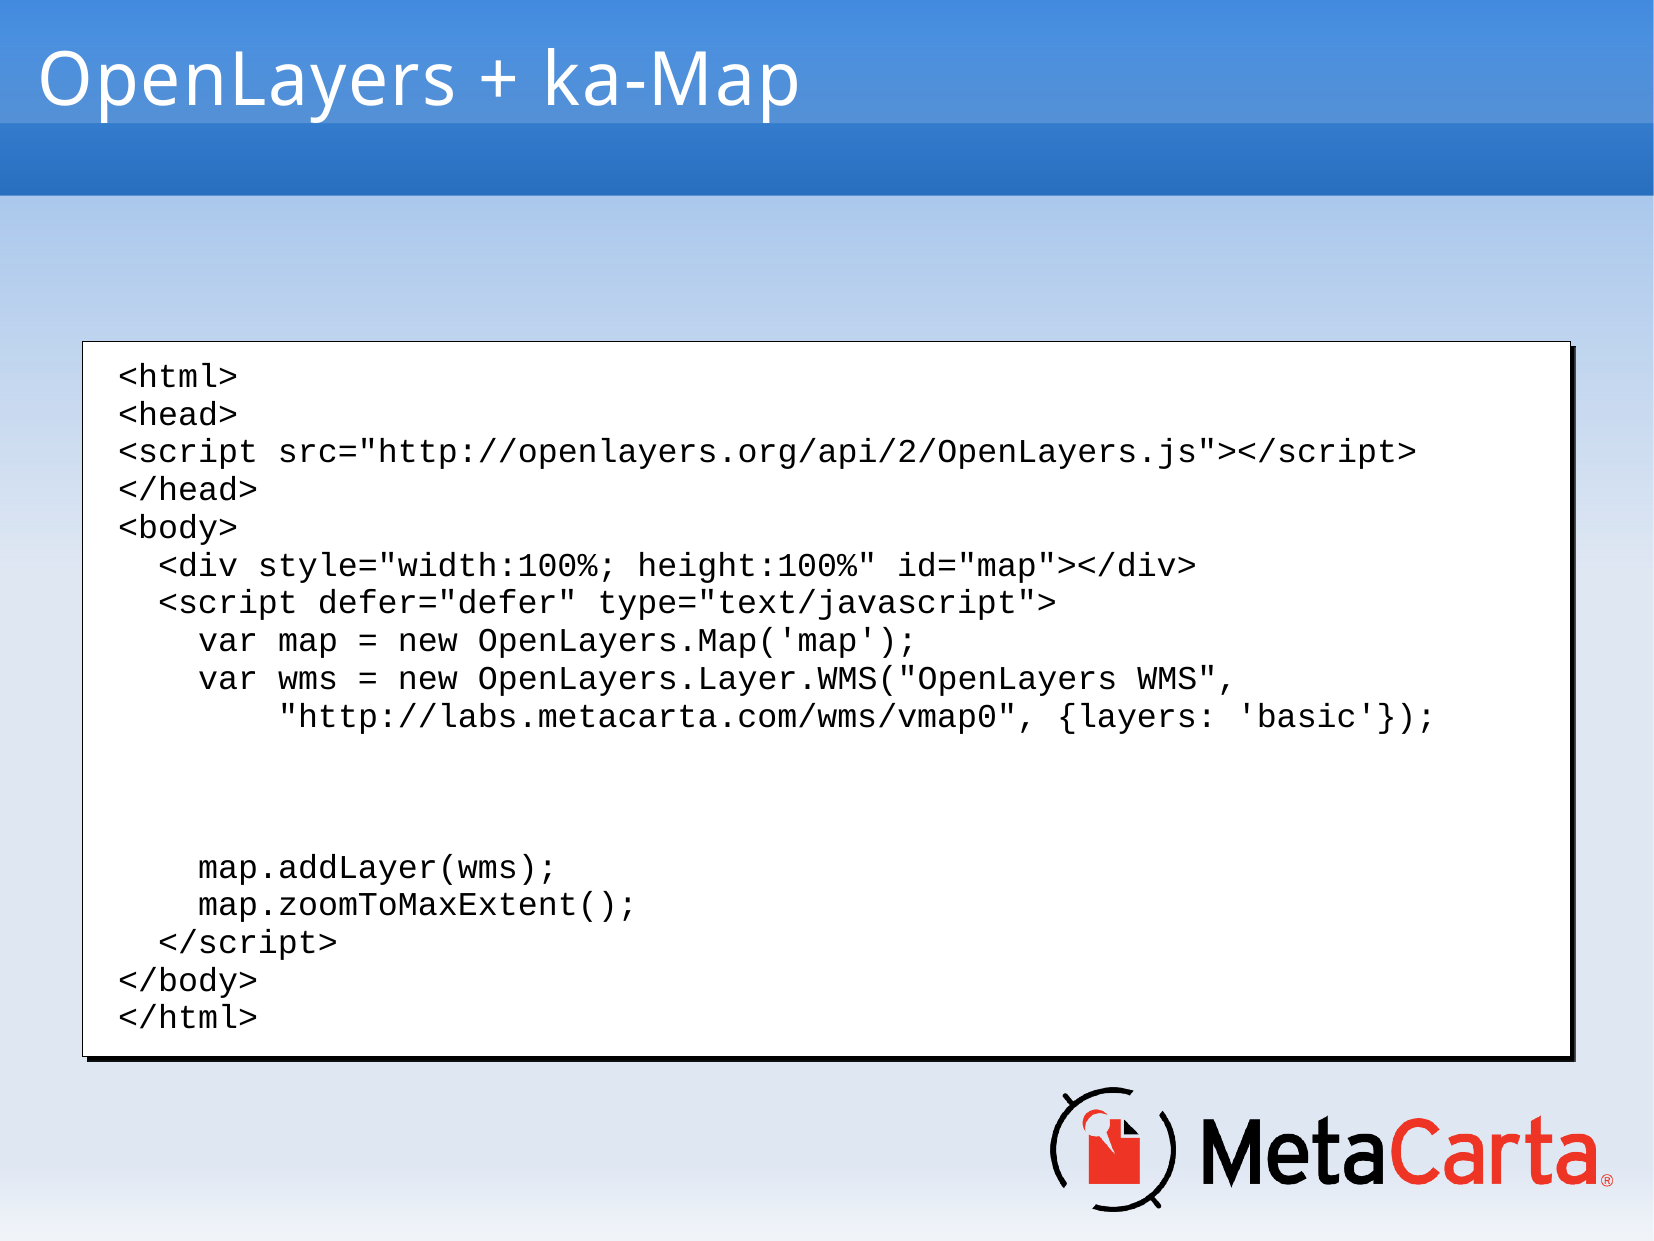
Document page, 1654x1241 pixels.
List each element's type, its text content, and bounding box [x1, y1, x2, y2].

title OpenLayers + ka-Map [37, 2, 1463, 151]
subtitle <html> <head> <script src="http://openlayers.org/api/2/OpenLayers.js"></script> </head> <body> <div style="width:100%; height:100%" id="map"></div> <script defer="defer" type="text/javascript"> var map = new OpenLayers.Map('map'); var wms = new OpenLayers.Layer.WMS("OpenLayers WMS", "http://labs.metacarta.com/wms/vmap0", {layers: 'basic'}); map.addLayer(wms); map.zoomToMaxExtent(); </script> </body> </html> [82, 341, 1571, 1057]
picture [0, 0, 1654, 1241]
